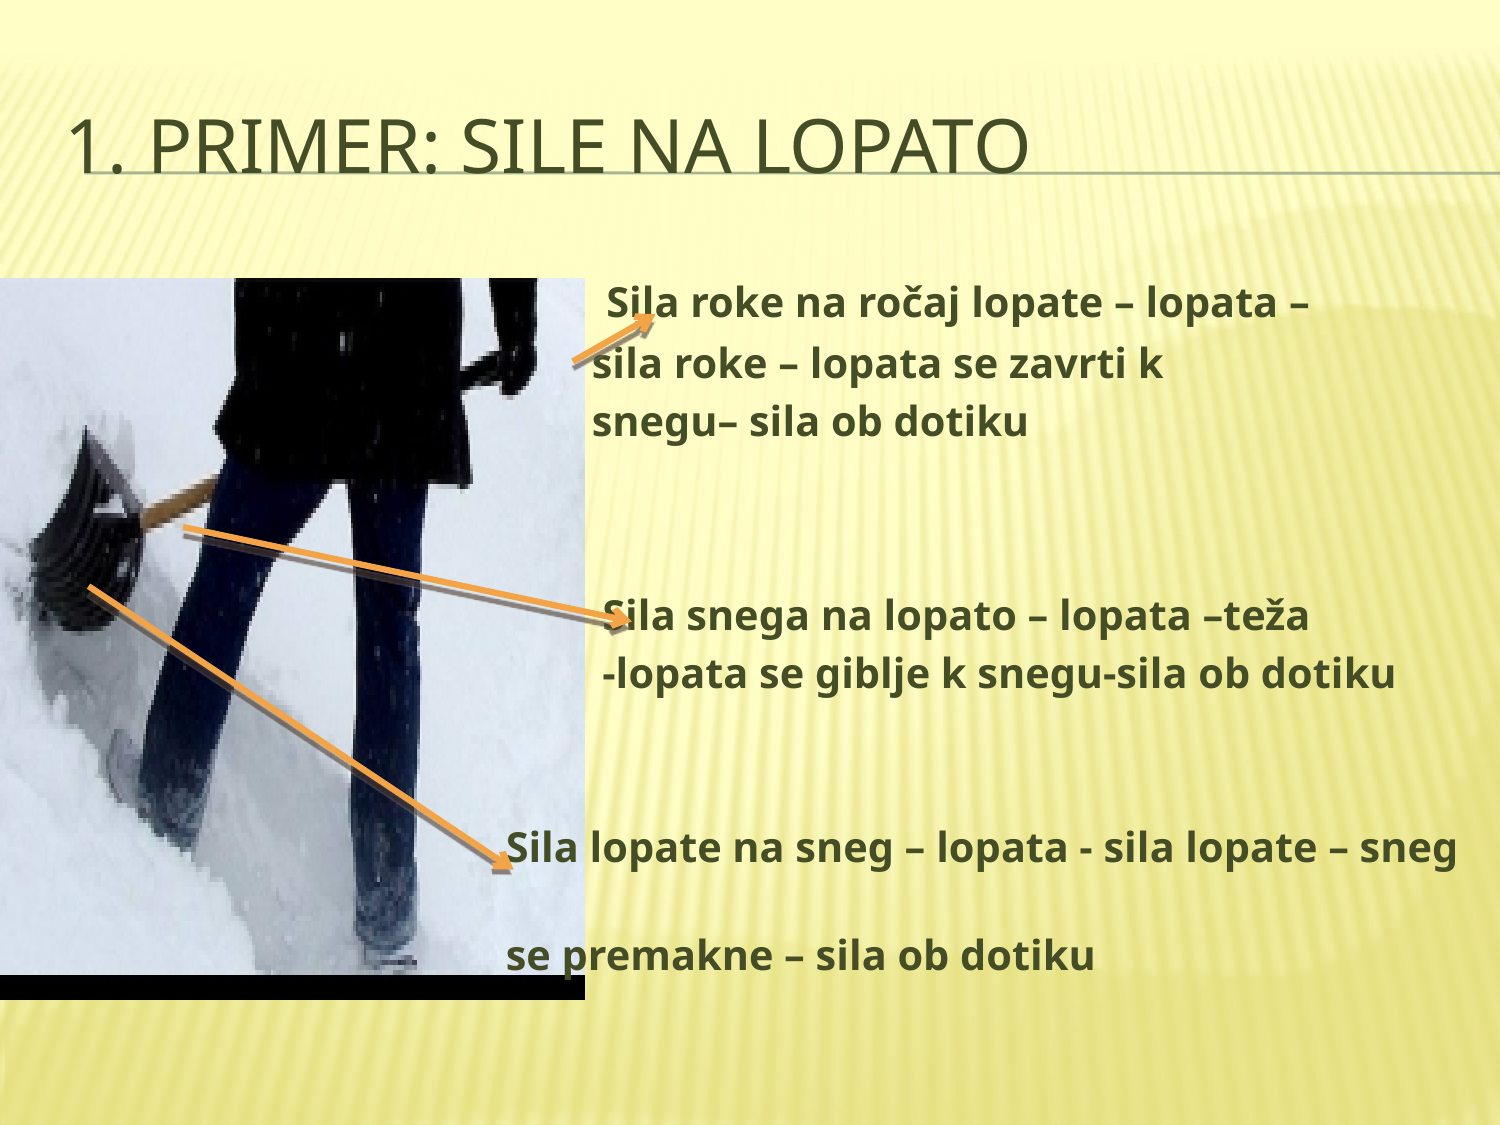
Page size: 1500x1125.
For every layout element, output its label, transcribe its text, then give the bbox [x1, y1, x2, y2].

title 1. PRIMER: SILE NA LOPATO [50, 75, 1475, 213]
picture [0, 0, 1500, 1125]
list Sila roke na ročaj lopate – lopata – sila roke – lopata se zavrti k snegu– sila ob dotiku Sila snega na lopato – lopata –teža -lopata se giblje k snegu-sila ob dotiku Sila lopate na sneg – lopata - sila lopate – sneg se premakne – sila ob dotiku [50, 254, 1475, 998]
